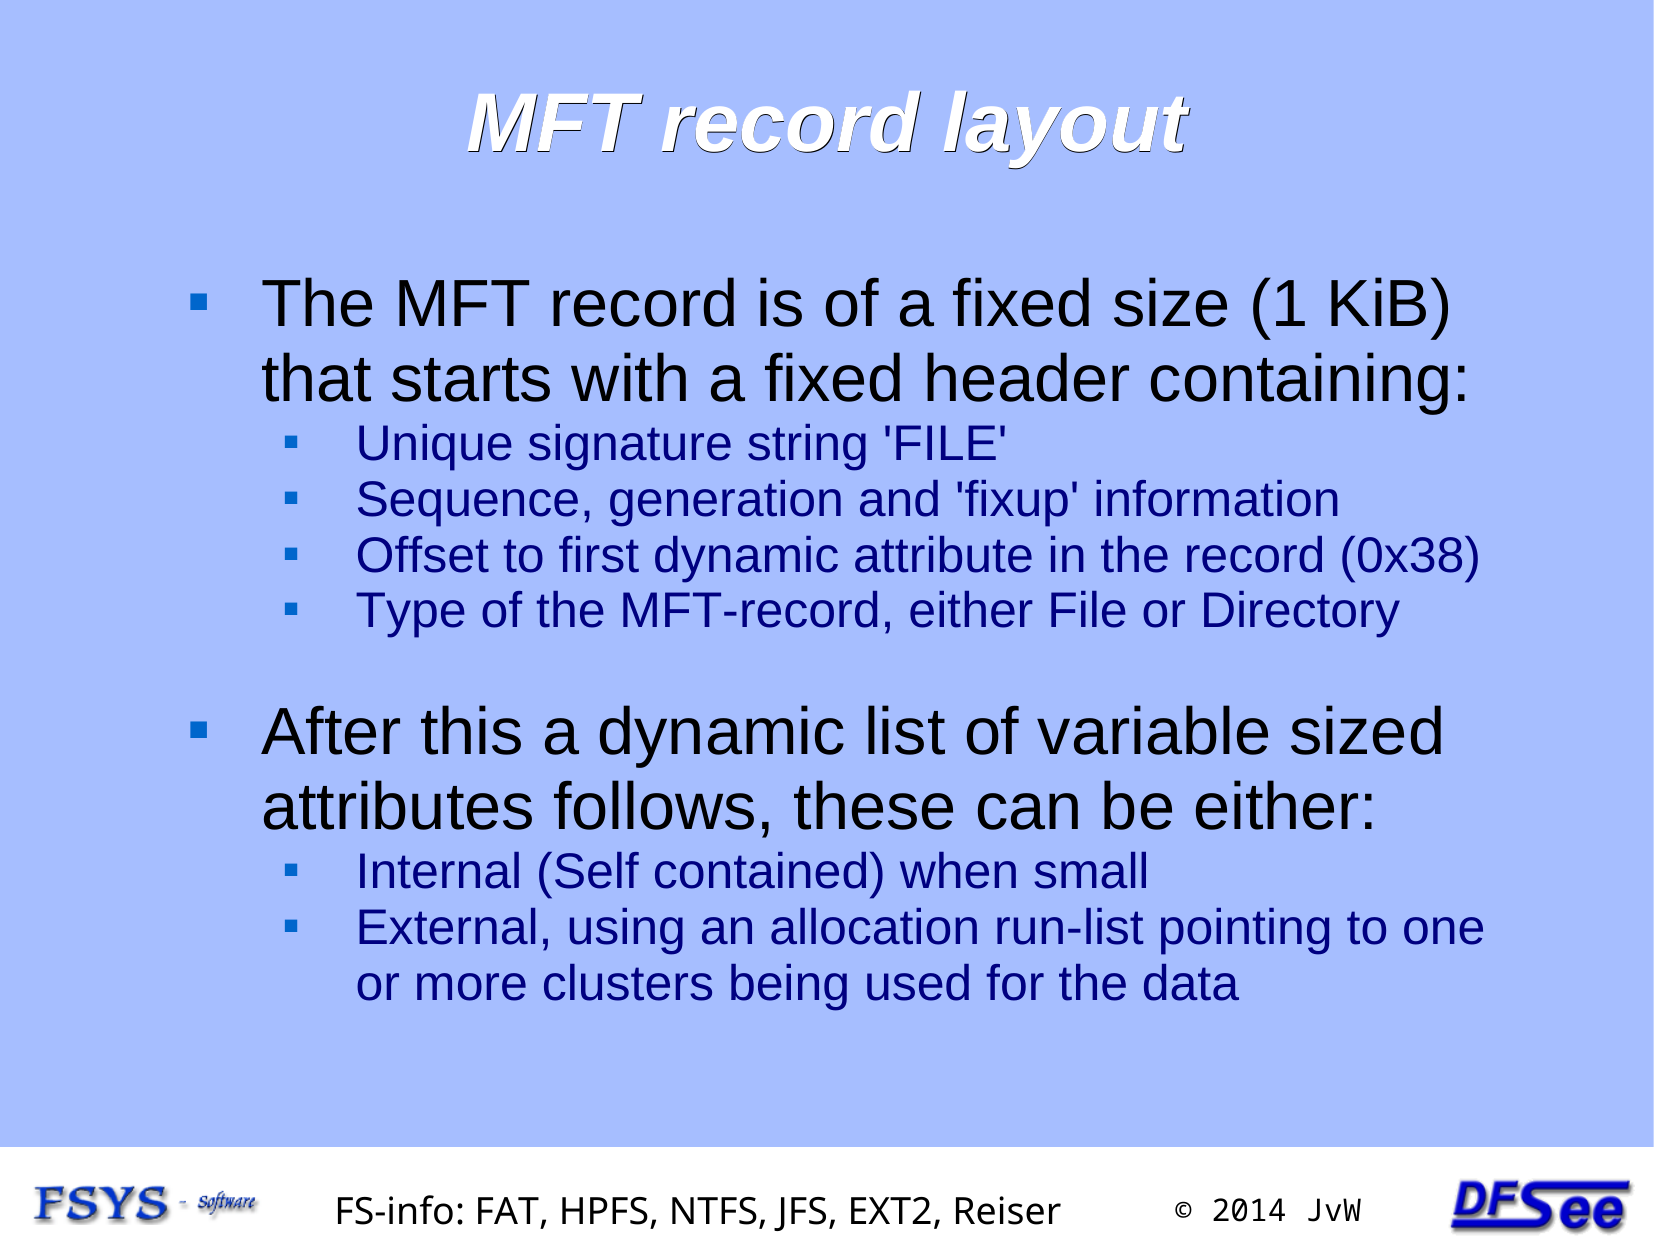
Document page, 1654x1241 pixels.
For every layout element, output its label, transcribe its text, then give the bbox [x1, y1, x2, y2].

picture [29, 1181, 265, 1225]
list The MFT record is of a fixed size (1 KiB) that starts with a fixed header containing: Unique signature string 'FILE' Sequence, generation and 'fixup' information Offset to first dynamic attribute in the record (0x38) Type of the MFT-record, either File or Directory After this a dynamic list of variable sized attributes follows, these can be either: Internal (Self contained) when small External, using an allocation run-list pointing to one or more clusters being used for the data [178, 265, 1570, 1147]
title MFT record layout [121, 19, 1534, 227]
picture [1446, 1177, 1635, 1241]
